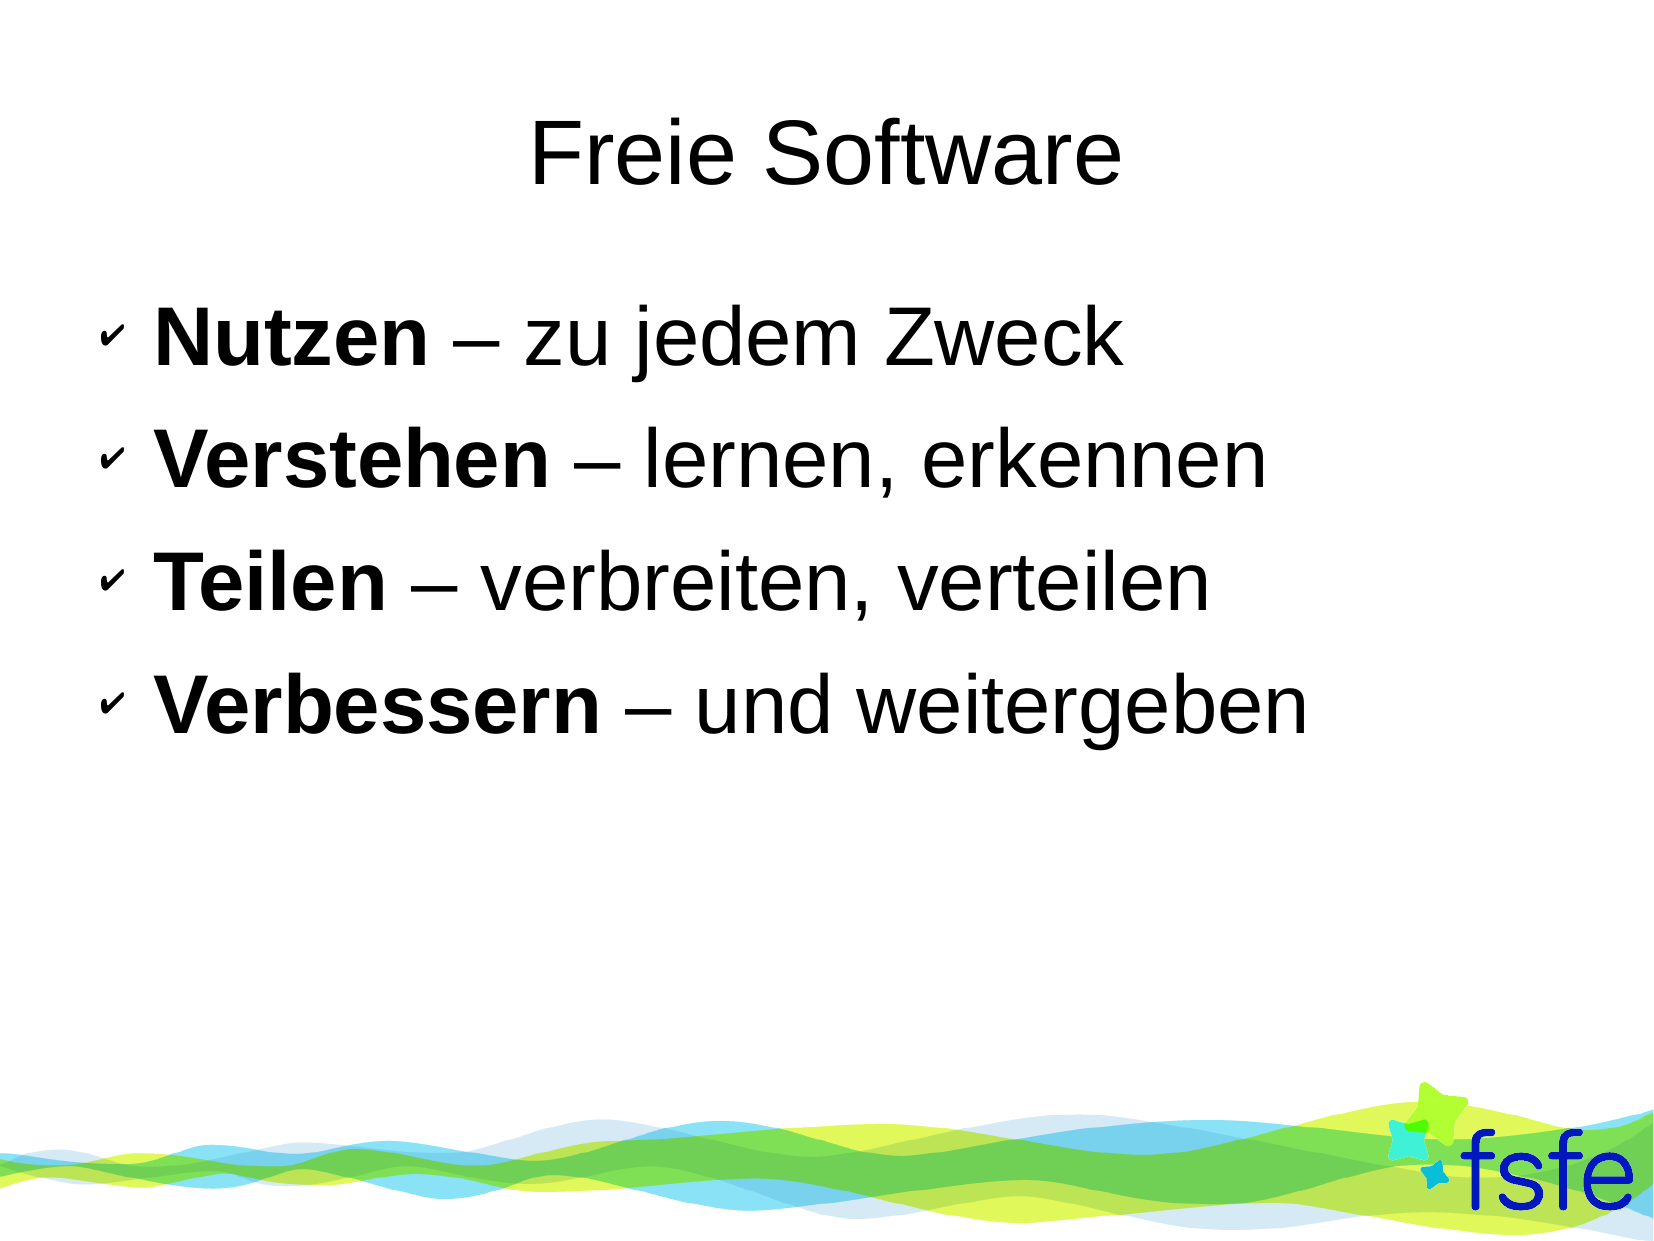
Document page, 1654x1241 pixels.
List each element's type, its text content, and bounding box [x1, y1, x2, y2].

picture [0, 1081, 1654, 1241]
title Freie Software [82, 49, 1571, 257]
list Nutzen – zu jedem Zweck Verstehen – lernen, erkennen Teilen – verbreiten, verteilen Verbessern – und weitergeben [82, 290, 1571, 1109]
